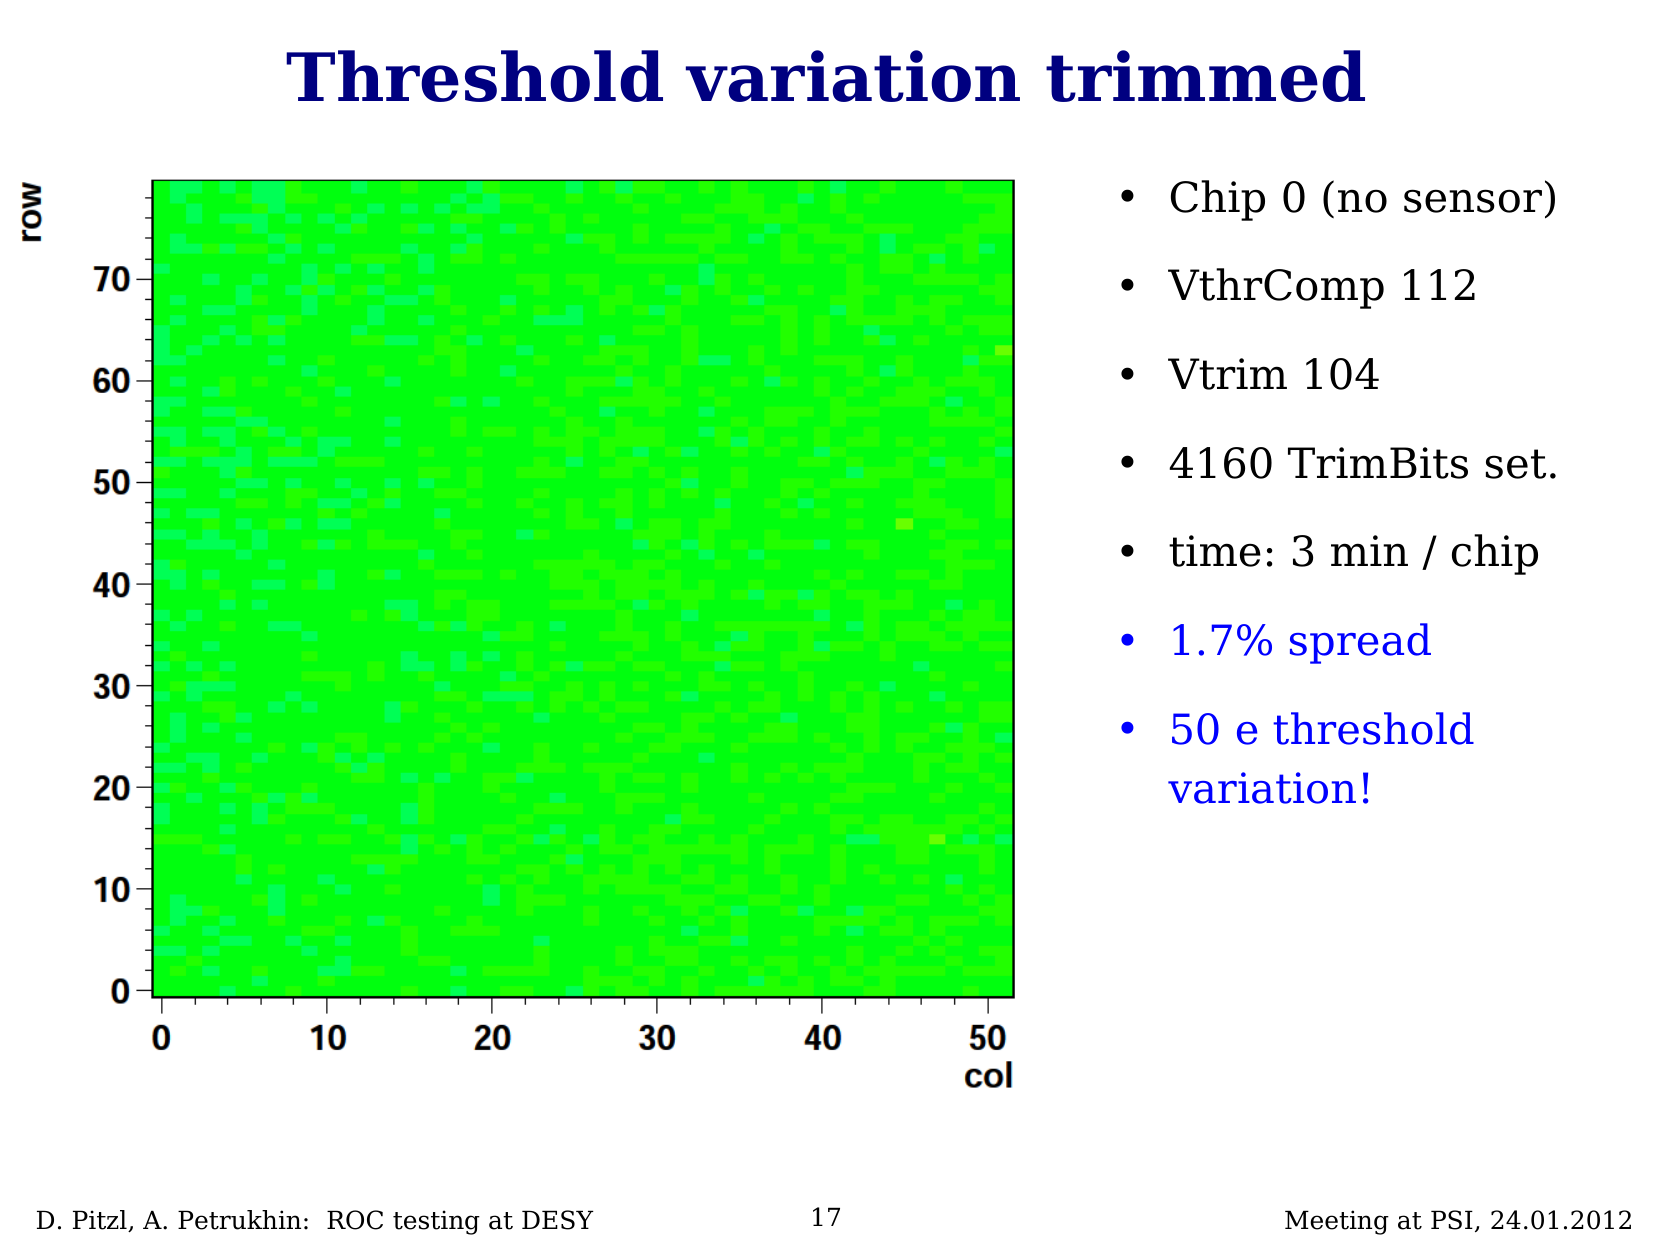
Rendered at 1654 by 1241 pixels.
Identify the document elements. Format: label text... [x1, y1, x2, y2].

title Threshold variation trimmed [121, 32, 1534, 124]
picture [5, 161, 1041, 1104]
list Chip 0 (no sensor) VthrComp 112 Vtrim 104 4160 TrimBits set. time: 3 min / chip 1.7% spread 50 e threshold variation! [1115, 162, 1627, 892]
